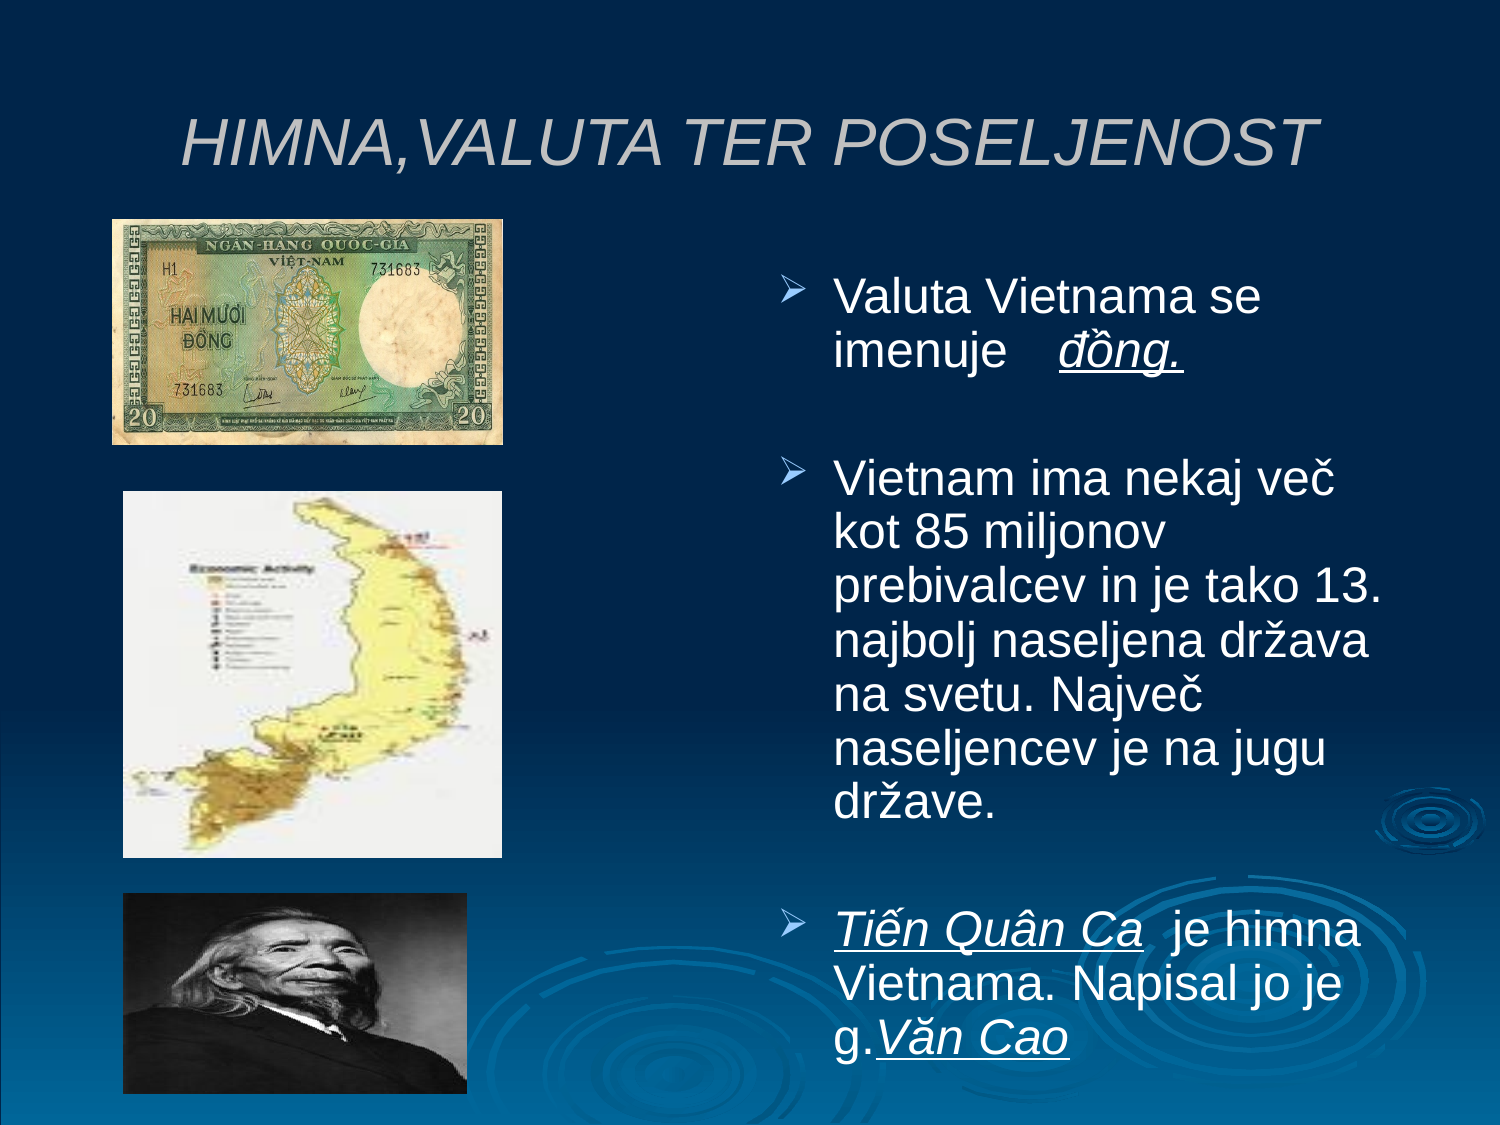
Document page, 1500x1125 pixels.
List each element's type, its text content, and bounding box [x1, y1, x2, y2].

list Valuta Vietnama se imenuje đồng. Vietnam ima nekaj več kot 85 miljonov prebivalcev in je tako 13. najbolj naseljena država na svetu. Največ naseljencev je na jugu države. Tiến Quân Ca je himna Vietnama. Napisal jo je g.Văn Cao [762, 262, 1425, 1005]
picture [123, 491, 502, 858]
title HIMNA,VALUTA TER POSELJENOST [75, 45, 1425, 233]
picture [123, 893, 467, 1093]
picture [112, 219, 503, 445]
